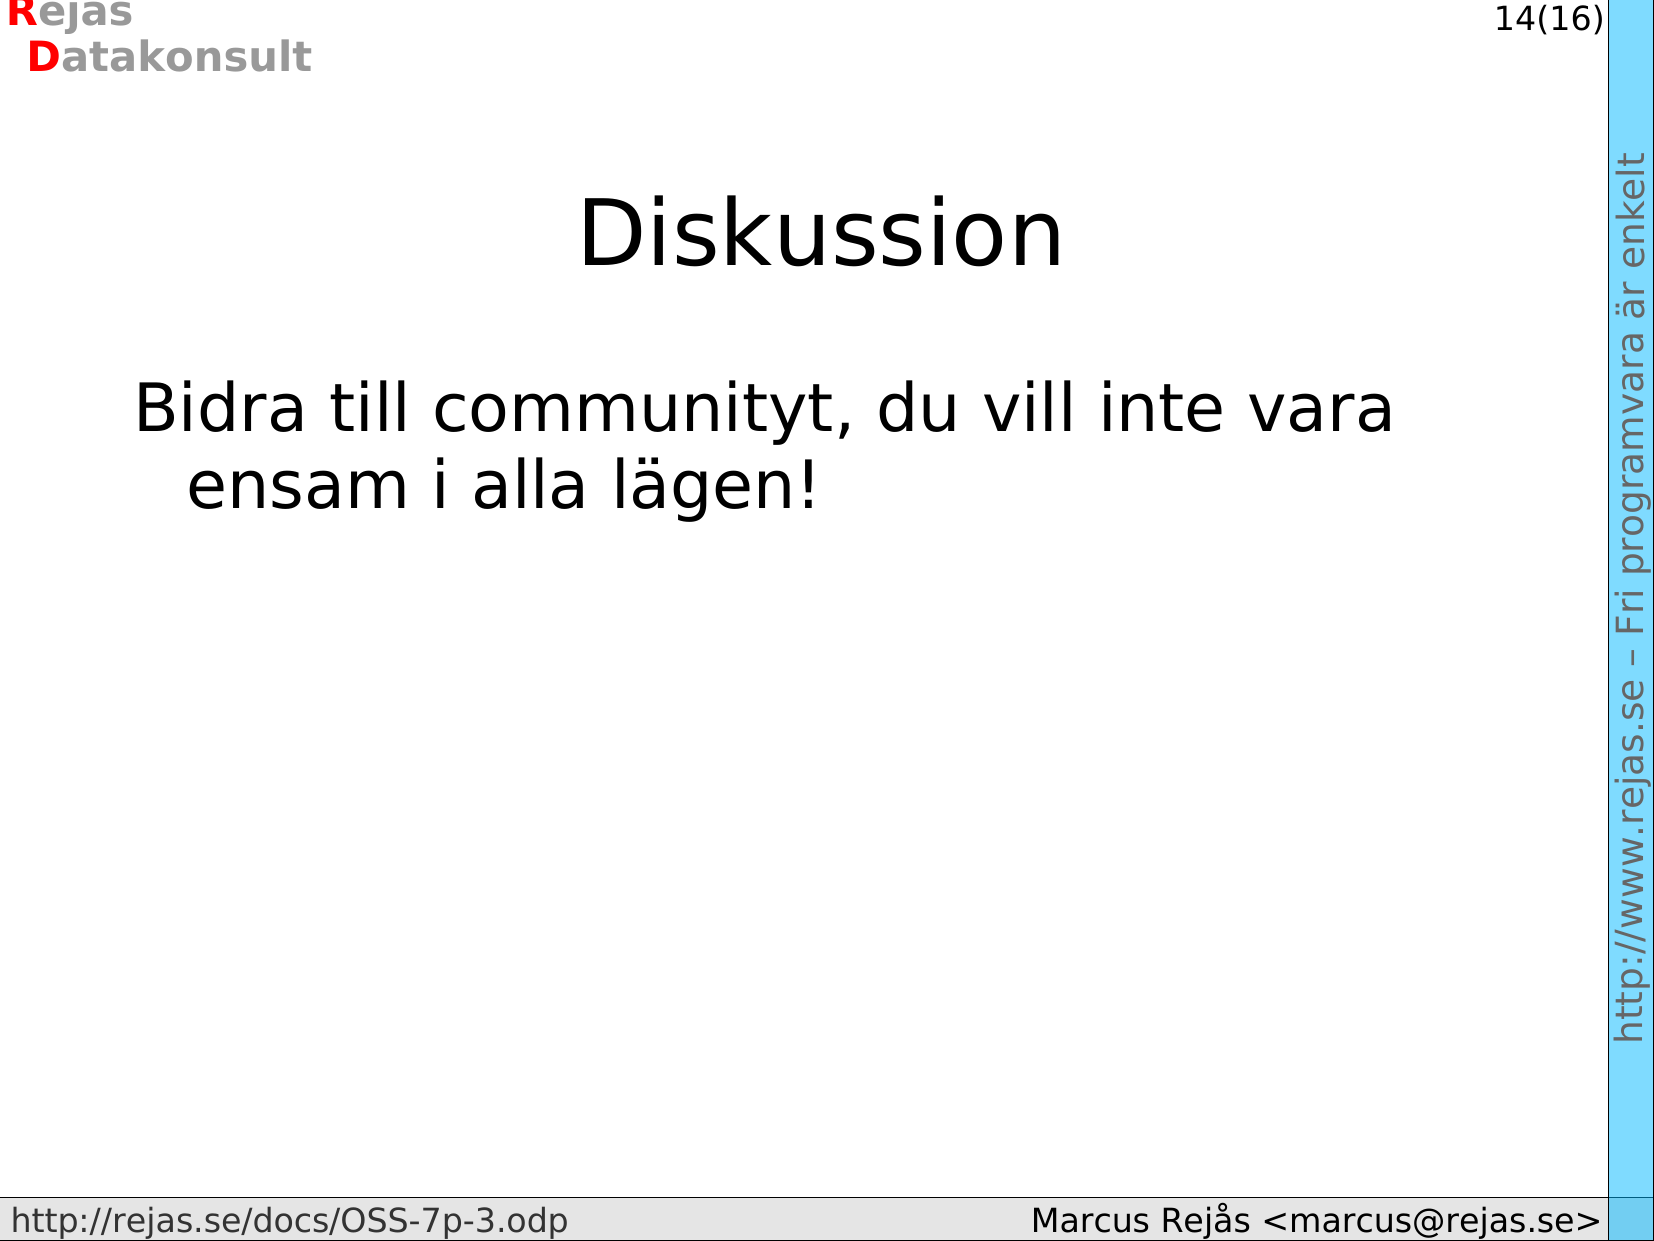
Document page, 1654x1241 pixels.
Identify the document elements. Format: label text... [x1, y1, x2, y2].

title Diskussion [115, 130, 1528, 338]
list Bidra till communityt, du vill inte vara ensam i alla lägen! [115, 368, 1528, 1165]
